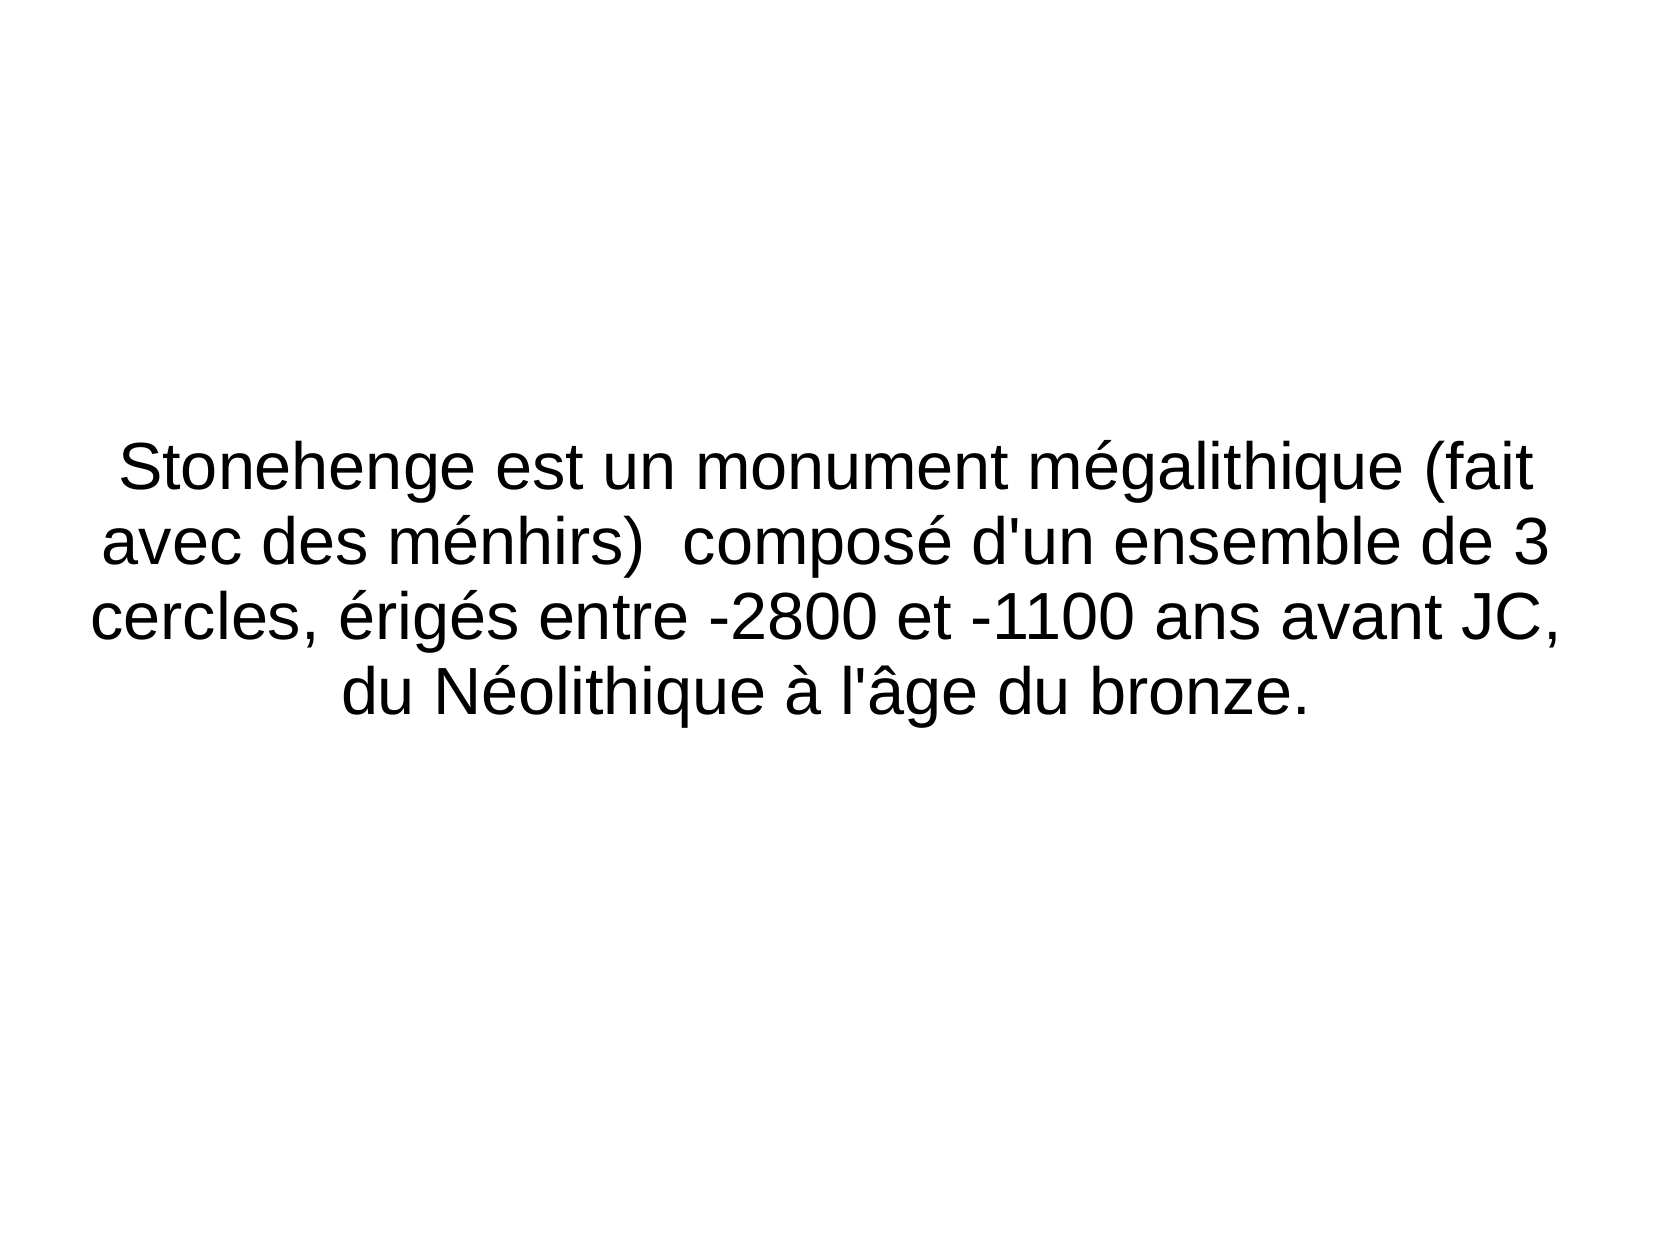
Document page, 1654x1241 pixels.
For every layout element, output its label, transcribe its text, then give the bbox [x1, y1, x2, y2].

subtitle Stonehenge est un monument mégalithique (fait avec des ménhirs) composé d'un ensemble de 3 cercles, érigés entre -2800 et -1100 ans avant JC, du Néolithique à l'âge du bronze. [82, 49, 1571, 1109]
